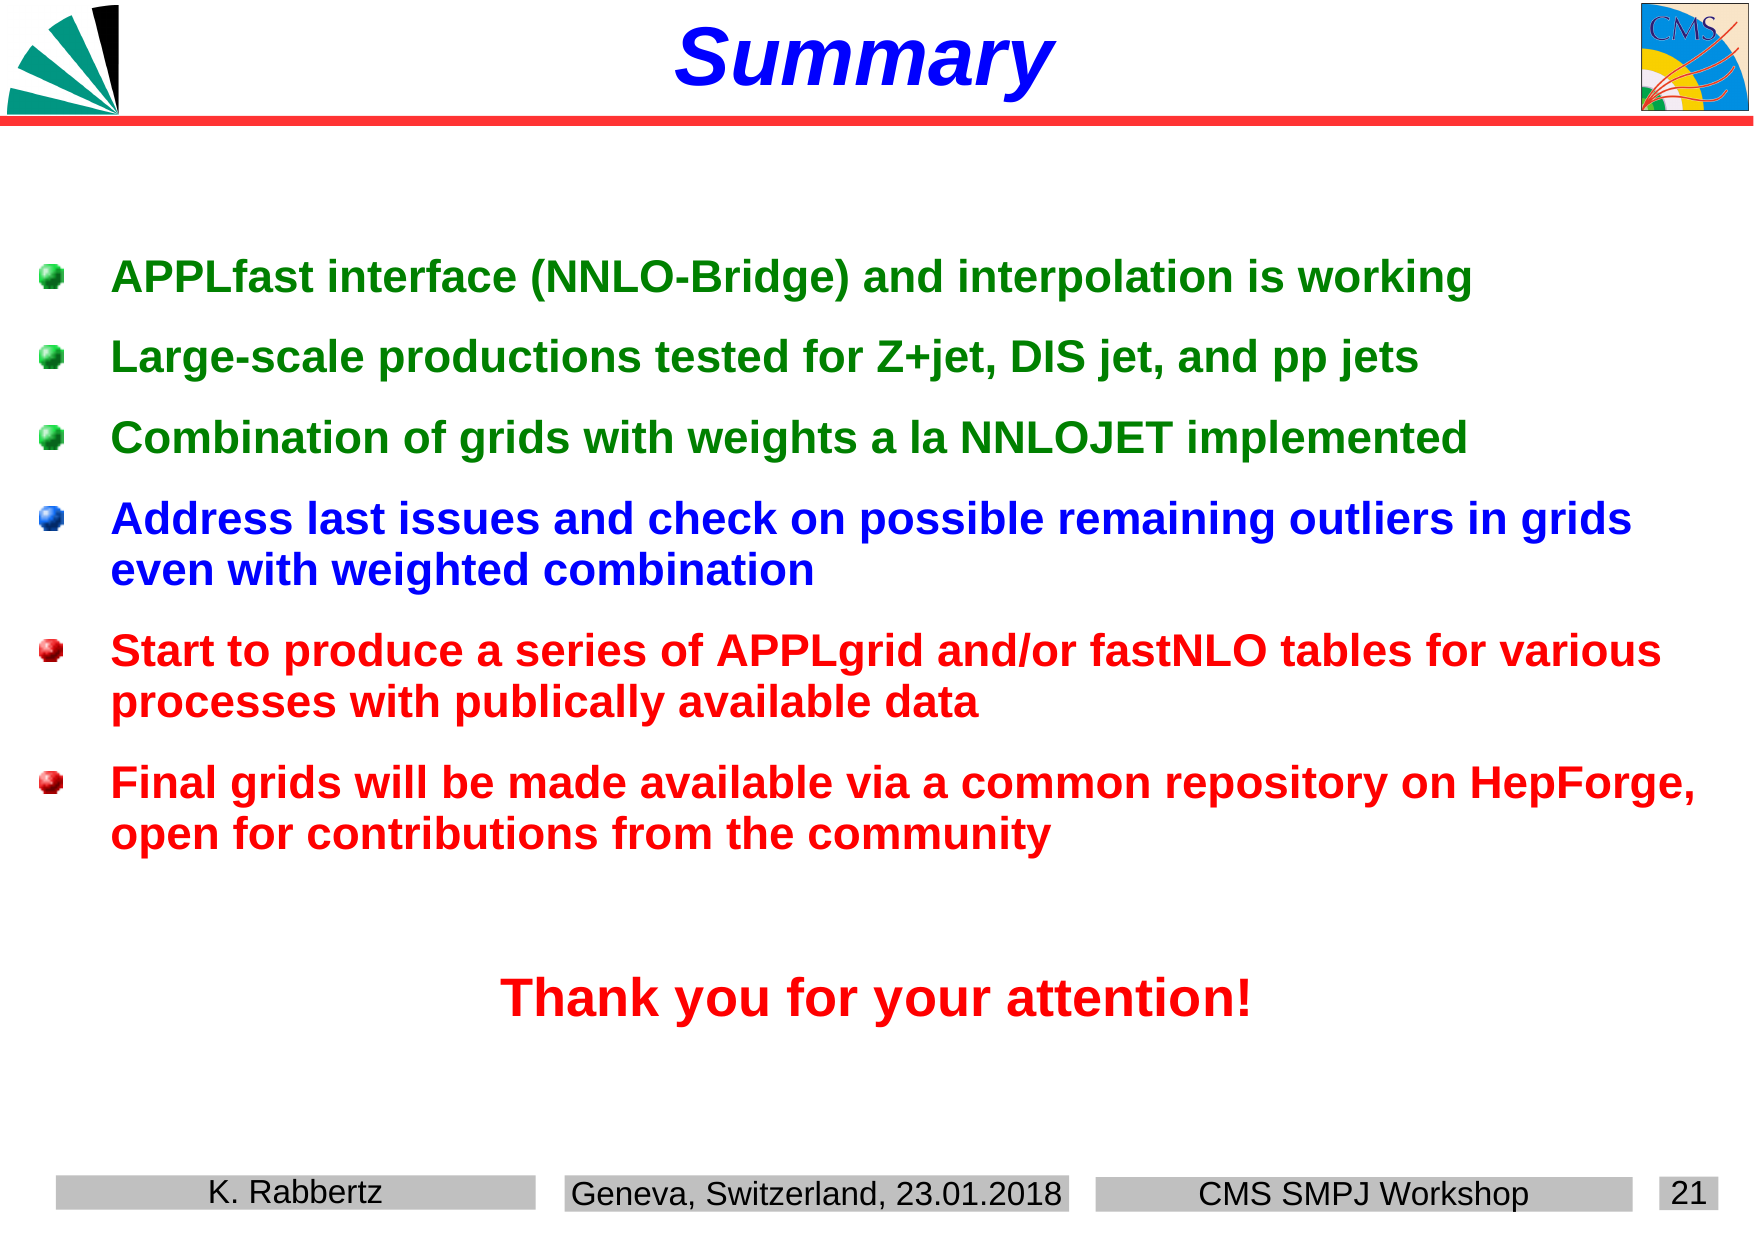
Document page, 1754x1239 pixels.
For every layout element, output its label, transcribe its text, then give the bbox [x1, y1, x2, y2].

list APPLfast interface (NNLO-Bridge) and interpolation is working Large-scale productions tested for Z+jet, DIS jet, and pp jets Combination of grids with weights a la NNLOJET implemented Address last issues and check on possible remaining outliers in grids even with weighted combination Start to produce a series of APPLgrid and/or fastNLO tables for various processes with publically available data Final grids will be made available via a common repository on HepForge, open for contributions from the community [27, 169, 1730, 1022]
picture [7, 5, 119, 116]
title Summary [123, 0, 1606, 114]
picture [1641, 3, 1749, 111]
text_box Thank you for your attention! [488, 961, 1267, 1035]
